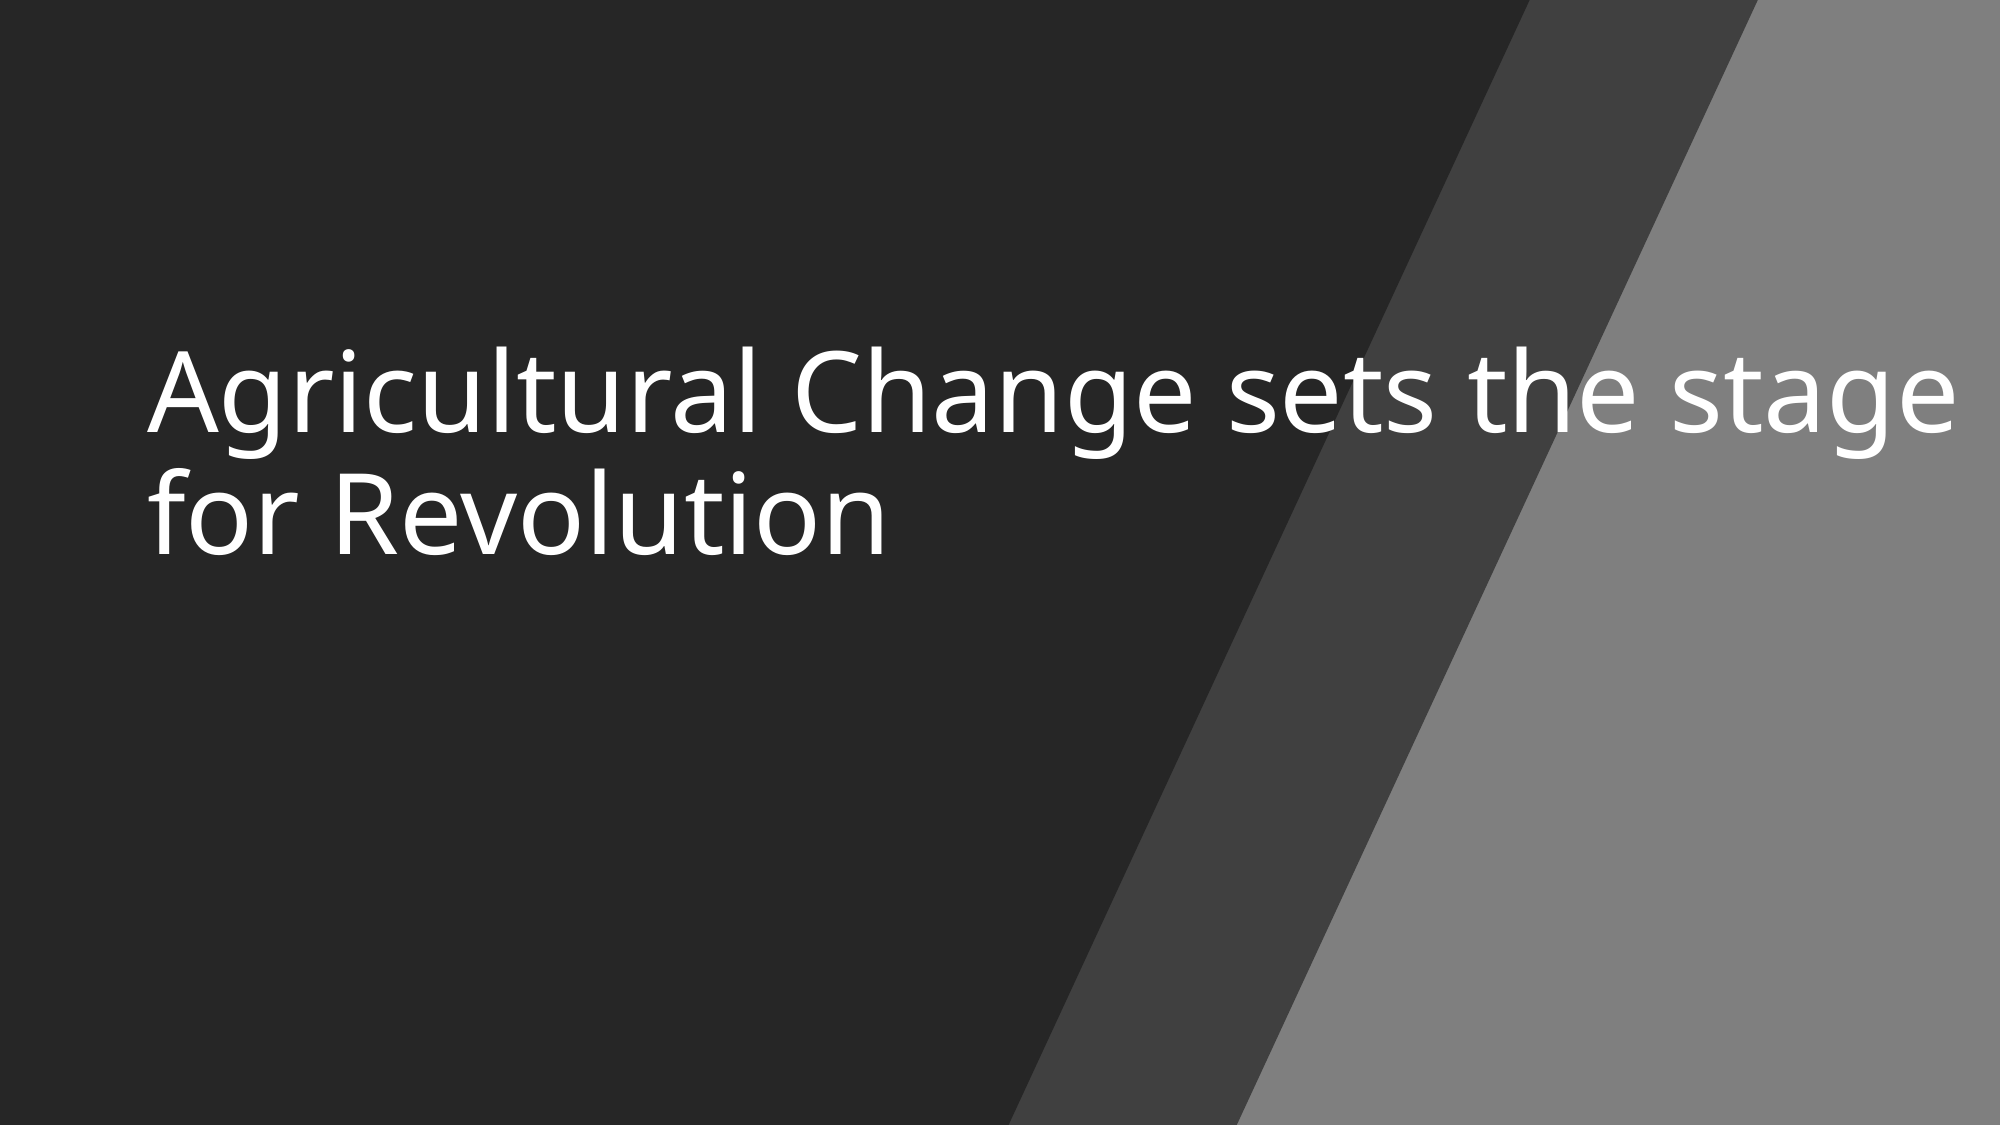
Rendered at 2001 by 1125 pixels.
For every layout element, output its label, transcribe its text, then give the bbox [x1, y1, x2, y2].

title Agricultural Change sets the stage for Revolution [131, 157, 2000, 587]
text_box [0, 0, 2000, 1125]
